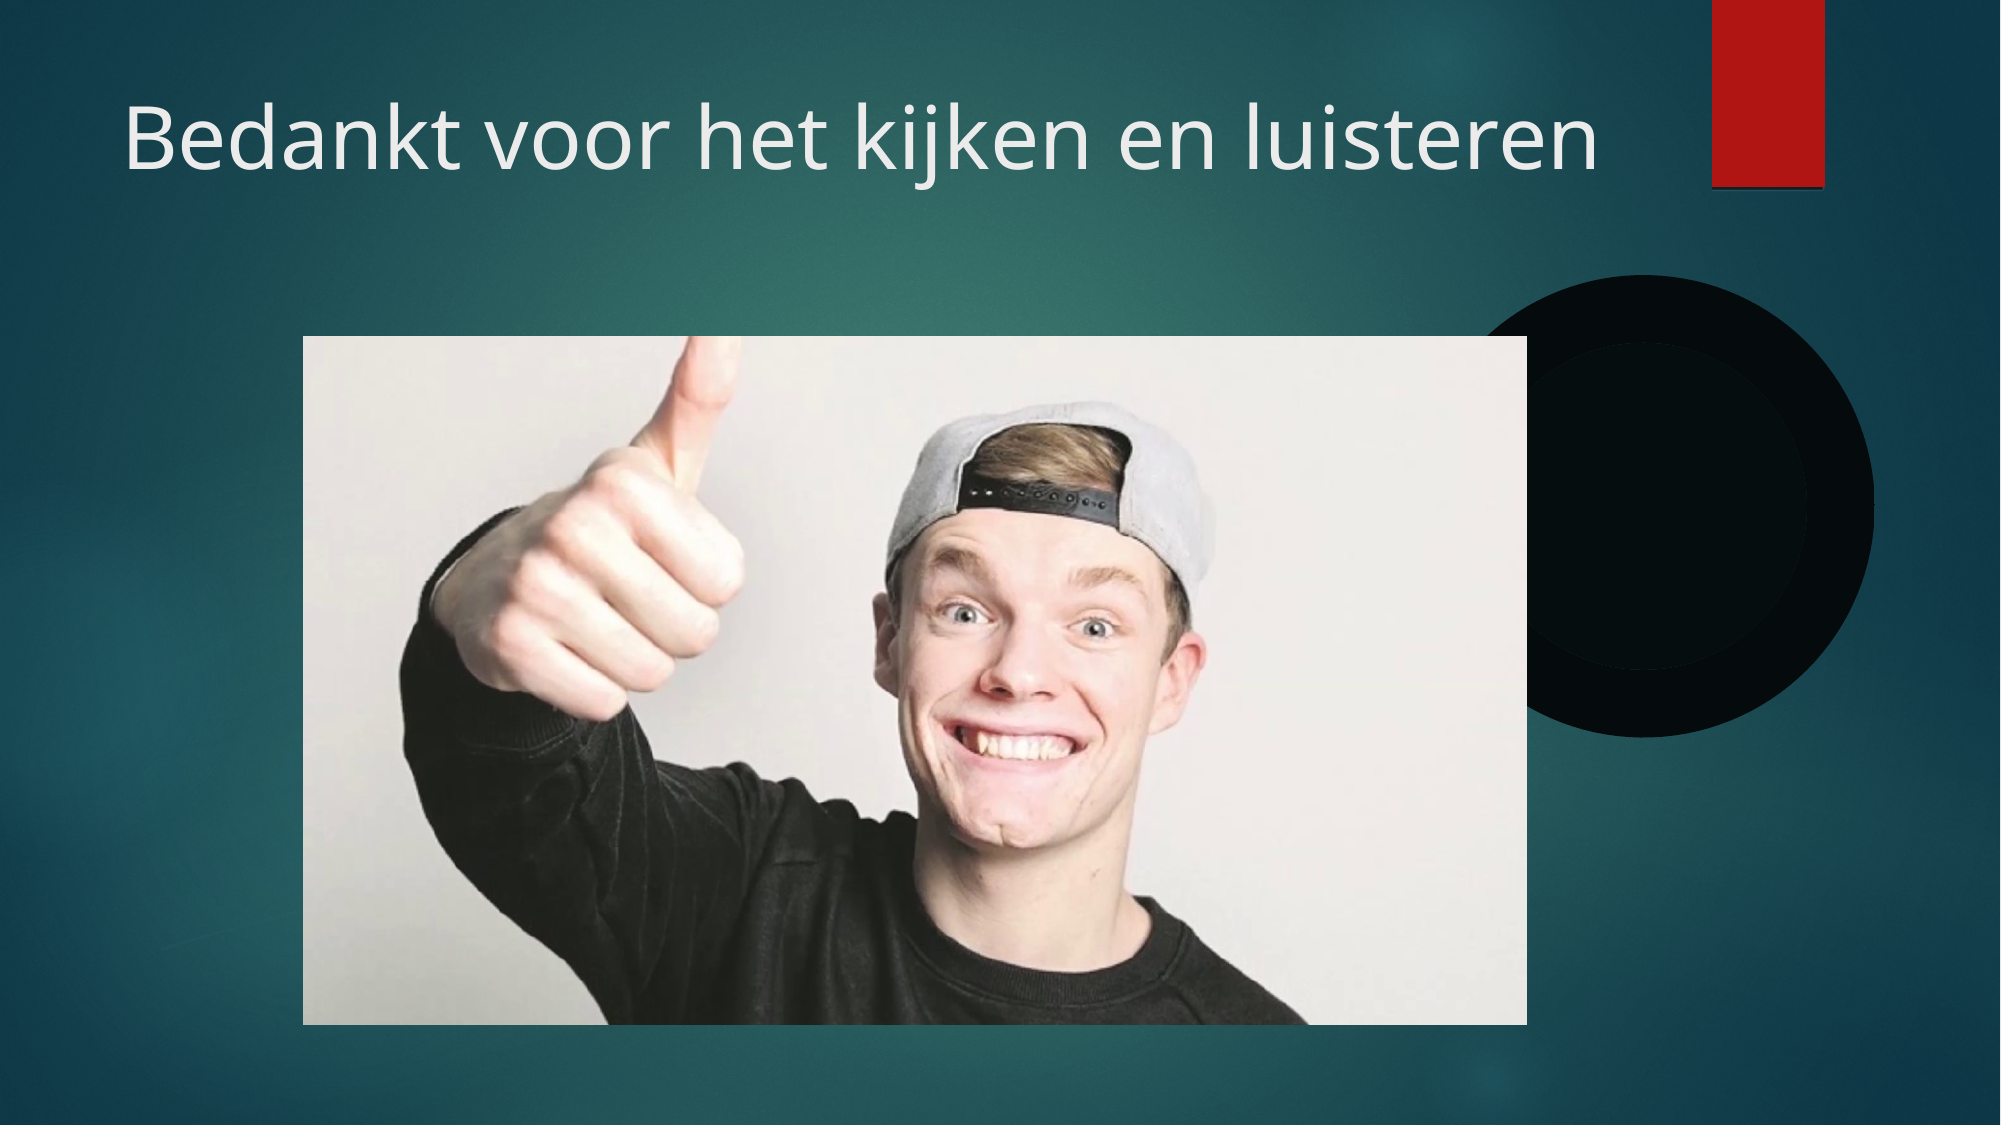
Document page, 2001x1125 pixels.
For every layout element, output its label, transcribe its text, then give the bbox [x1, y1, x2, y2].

picture [303, 336, 1527, 1026]
title Bedankt voor het kijken en luisteren [106, 74, 1649, 305]
